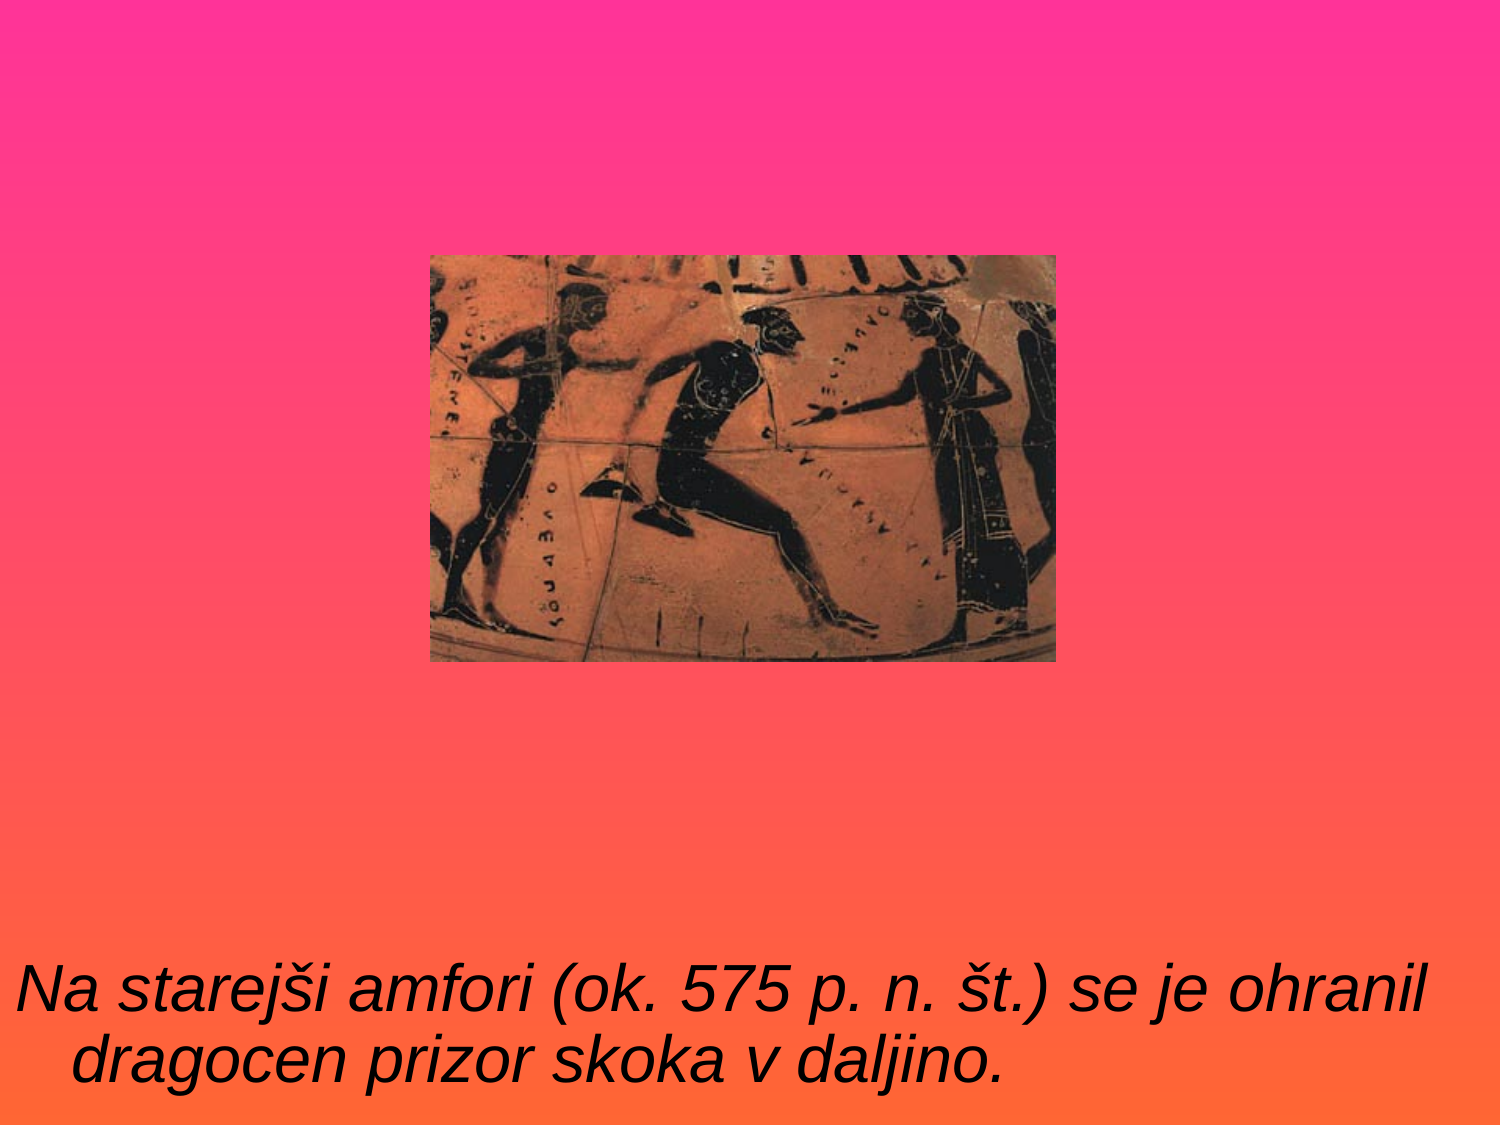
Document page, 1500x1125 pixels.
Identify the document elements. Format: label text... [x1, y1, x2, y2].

picture [430, 255, 1056, 662]
list Na starejši amfori (ok. 575 p. n. št.) se je ohranil dragocen prizor skoka v daljino. [0, 0, 1500, 1125]
